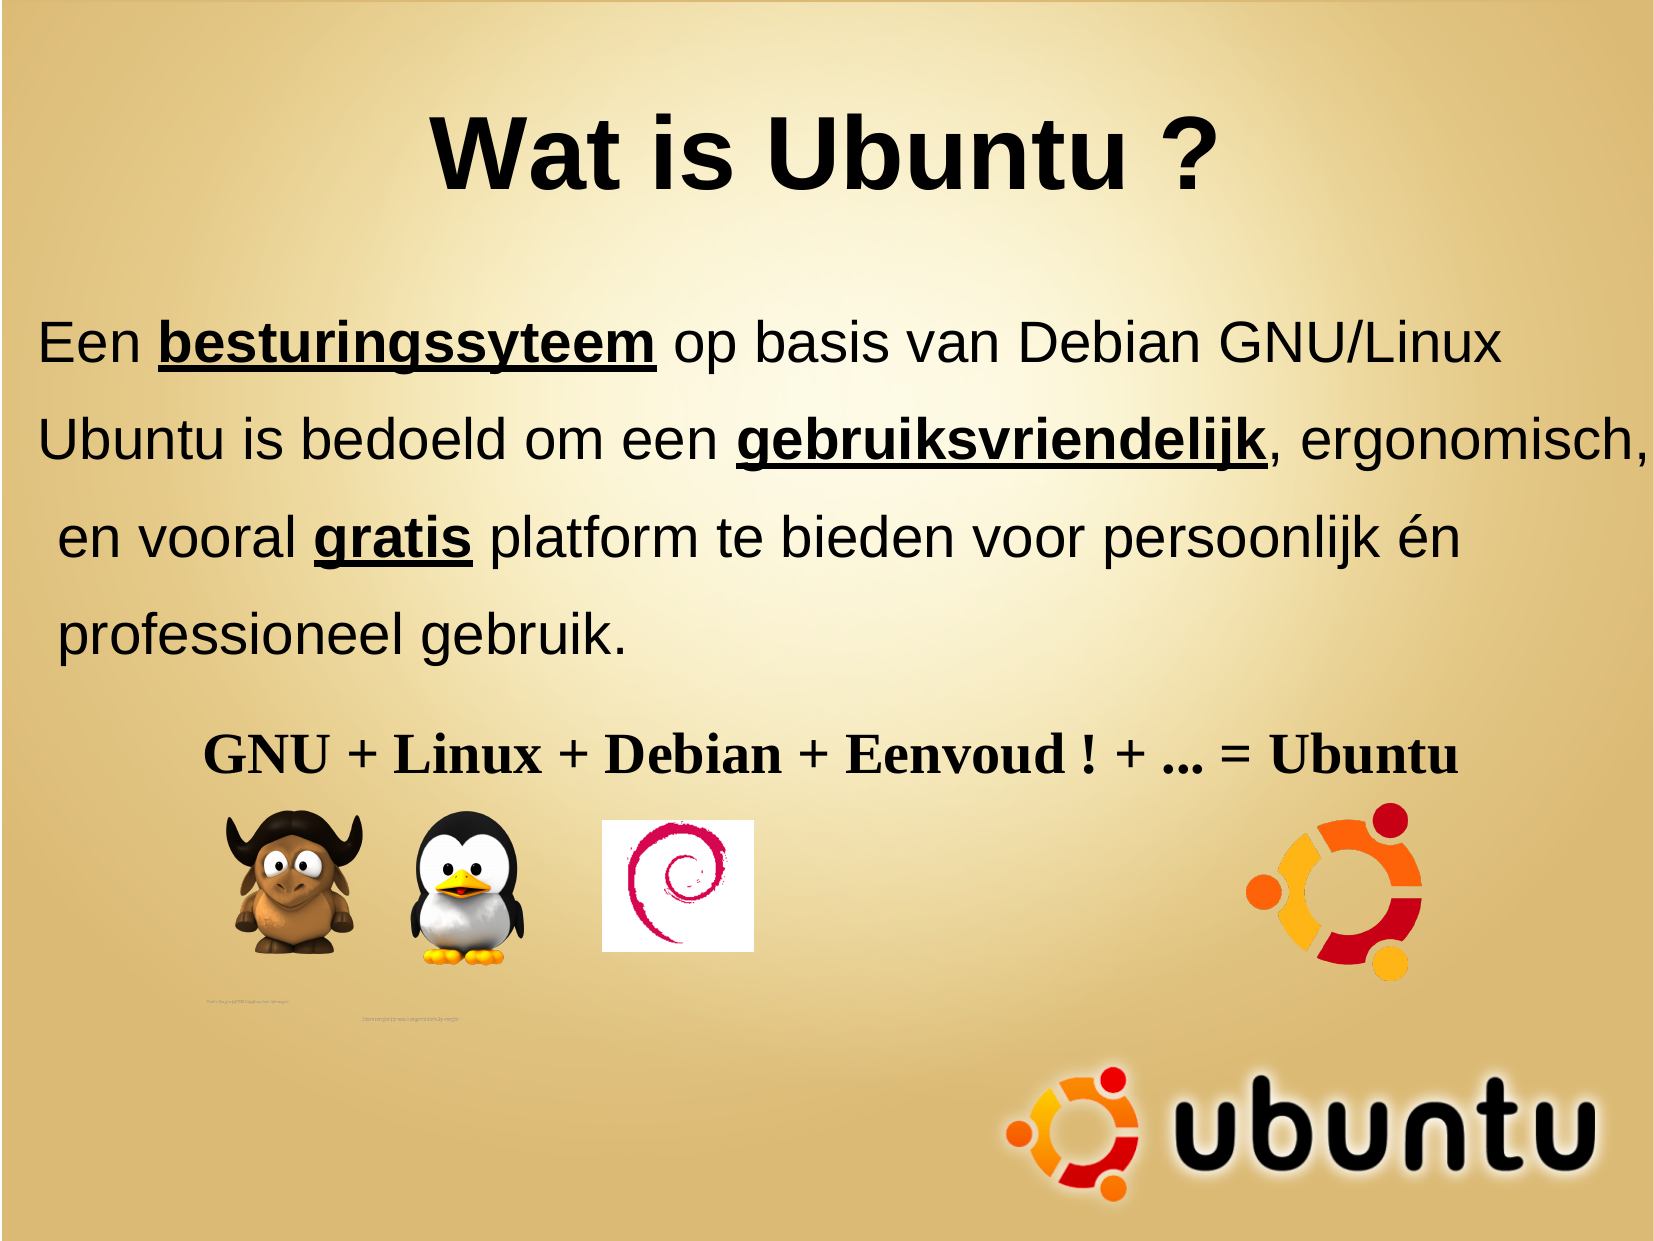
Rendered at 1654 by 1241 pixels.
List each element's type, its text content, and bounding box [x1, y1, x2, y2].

picture [2, 683, 1654, 1241]
picture [2, 0, 1654, 261]
text_box GNU + Linux + Debian + Eenvoud ! + ... = Ubuntu [187, 714, 1538, 794]
title Wat is Ubuntu ? [82, 49, 1571, 257]
subtitle Een besturingssyteem op basis van Debian GNU/Linux Ubuntu is bedoeld om een gebruiksvriendelijk, ergonomisch, en vooral gratis platform te bieden voor persoonlijk én professioneel gebruik. [0, 261, 1654, 683]
